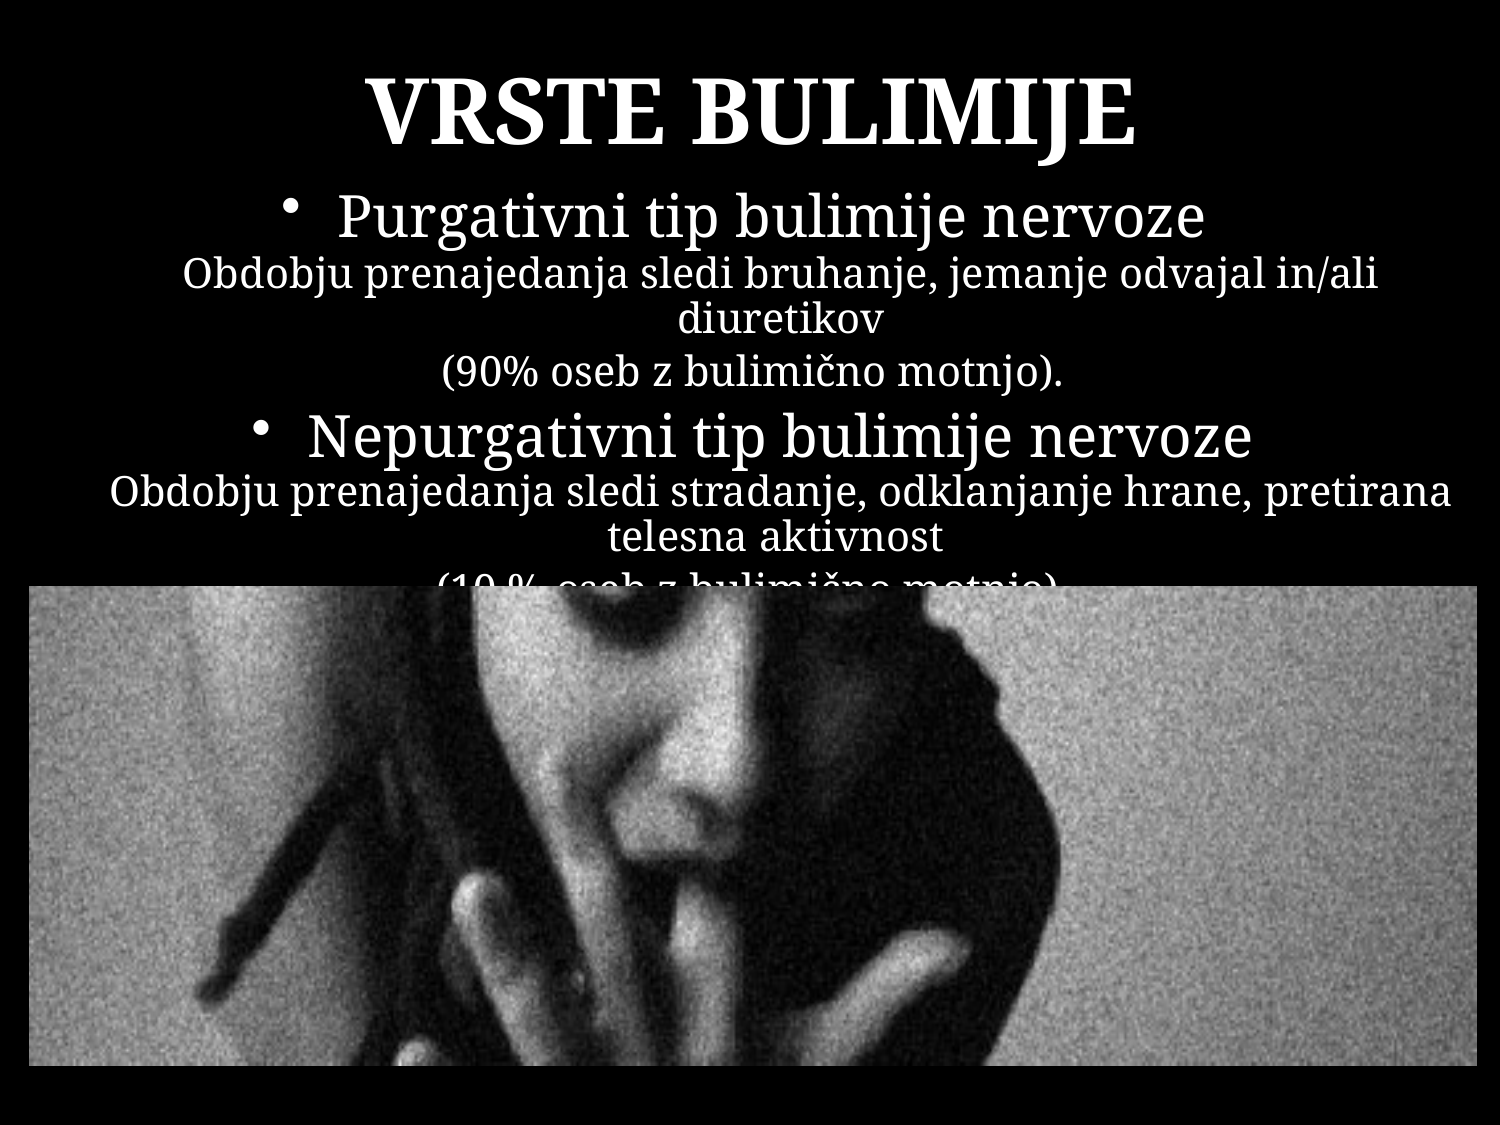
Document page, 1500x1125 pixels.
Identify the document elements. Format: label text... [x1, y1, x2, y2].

list Purgativni tip bulimije nervoze Obdobju prenajedanja sledi bruhanje, jemanje odvajal in/ali diuretikov (90% oseb z bulimično motnjo). Nepurgativni tip bulimije nervoze Obdobju prenajedanja sledi stradanje, odklanjanje hrane, pretirana telesna aktivnost (10 % oseb z bulimično motnjo). [29, 172, 1477, 556]
title VRSTE BULIMIJE [76, 31, 1427, 172]
picture [29, 586, 1477, 1066]
